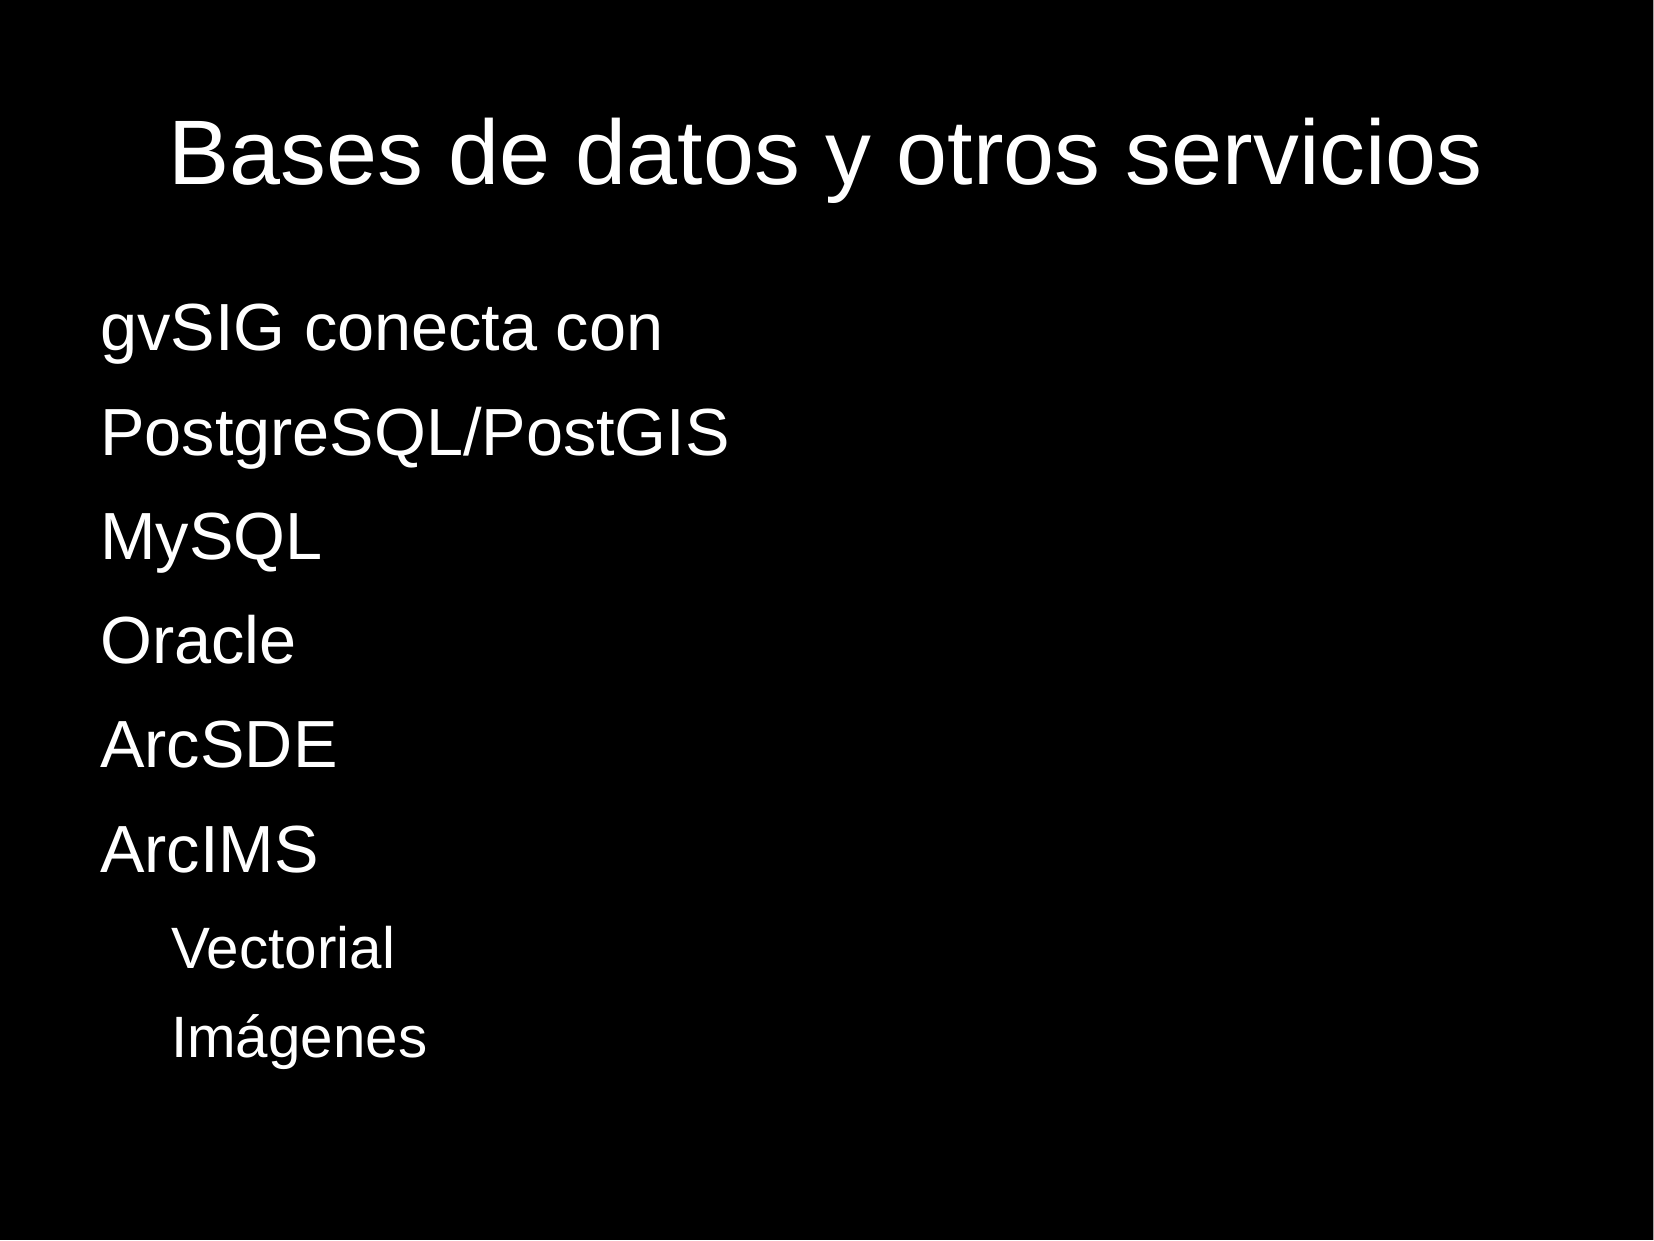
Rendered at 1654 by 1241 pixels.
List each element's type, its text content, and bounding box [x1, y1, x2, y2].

title Bases de datos y otros servicios [82, 56, 1571, 250]
list gvSIG conecta con PostgreSQL/PostGIS MySQL Oracle ArcSDE ArcIMS Vectorial Imágenes [82, 290, 1571, 1094]
